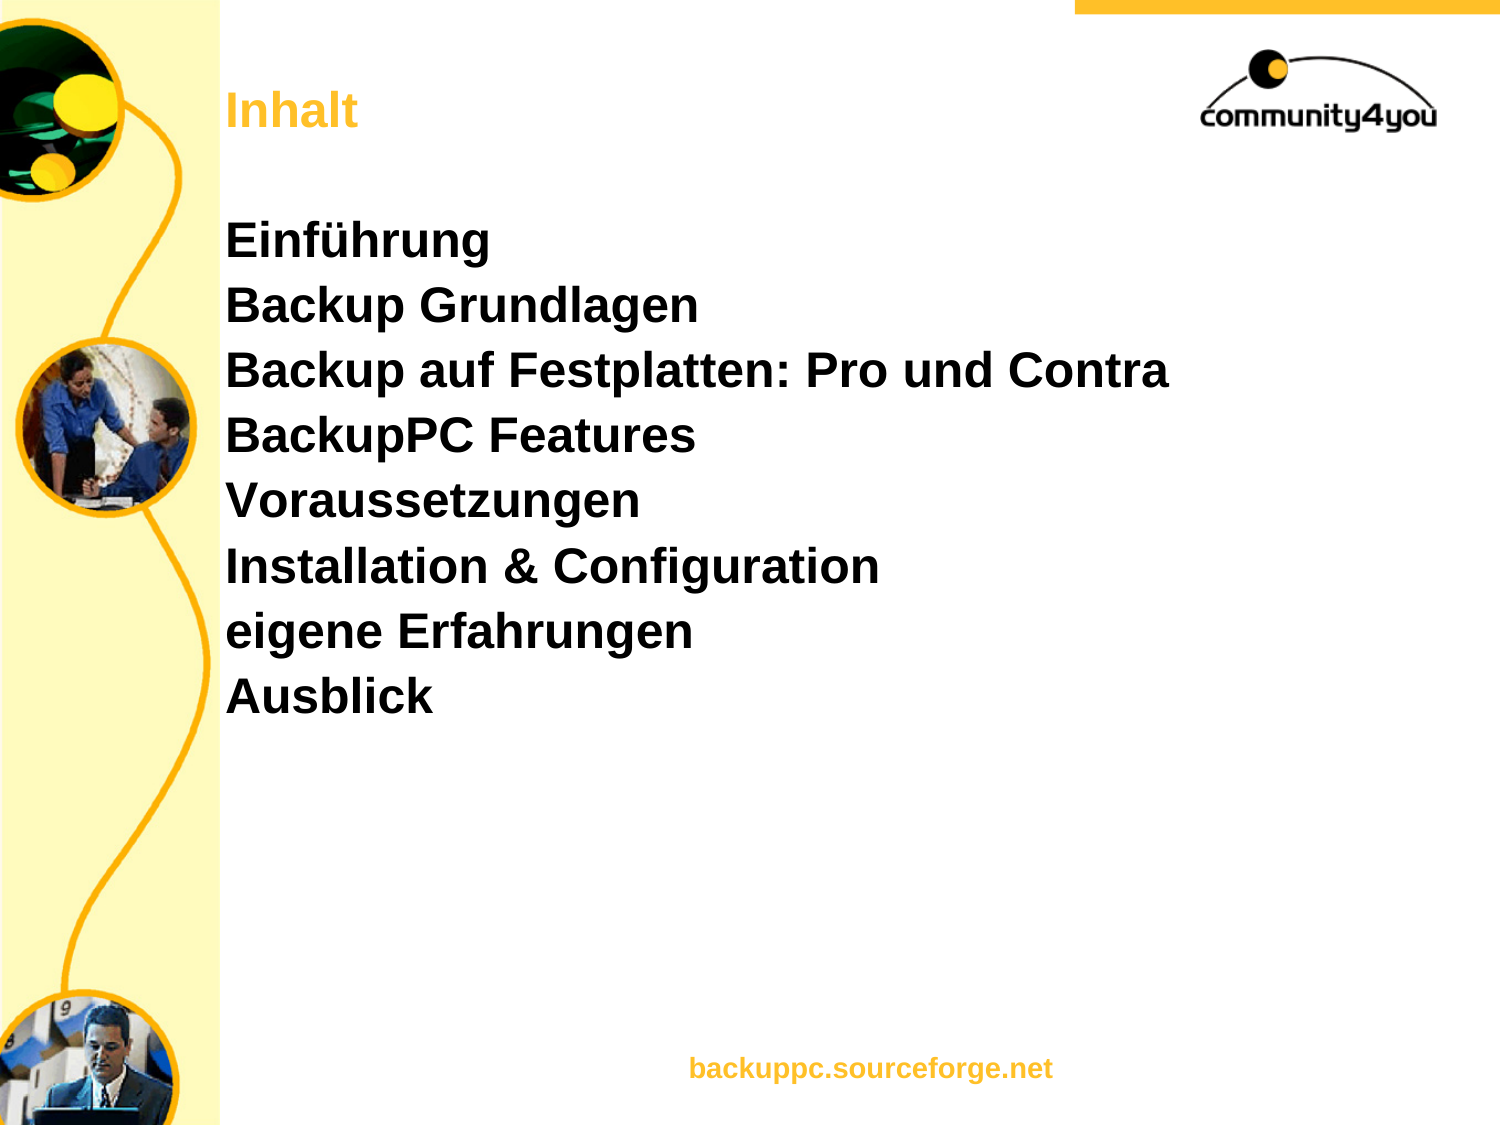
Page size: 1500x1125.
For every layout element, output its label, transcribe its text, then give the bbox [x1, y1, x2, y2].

list Einführung Backup Grundlagen Backup auf Festplatten: Pro und Contra BackupPC Features Voraussetzungen Installation & Configuration eigene Erfahrungen Ausblick [225, 212, 1488, 1001]
picture [1388, 49, 1437, 133]
picture [0, 0, 220, 1125]
title Inhalt [224, 42, 1388, 179]
